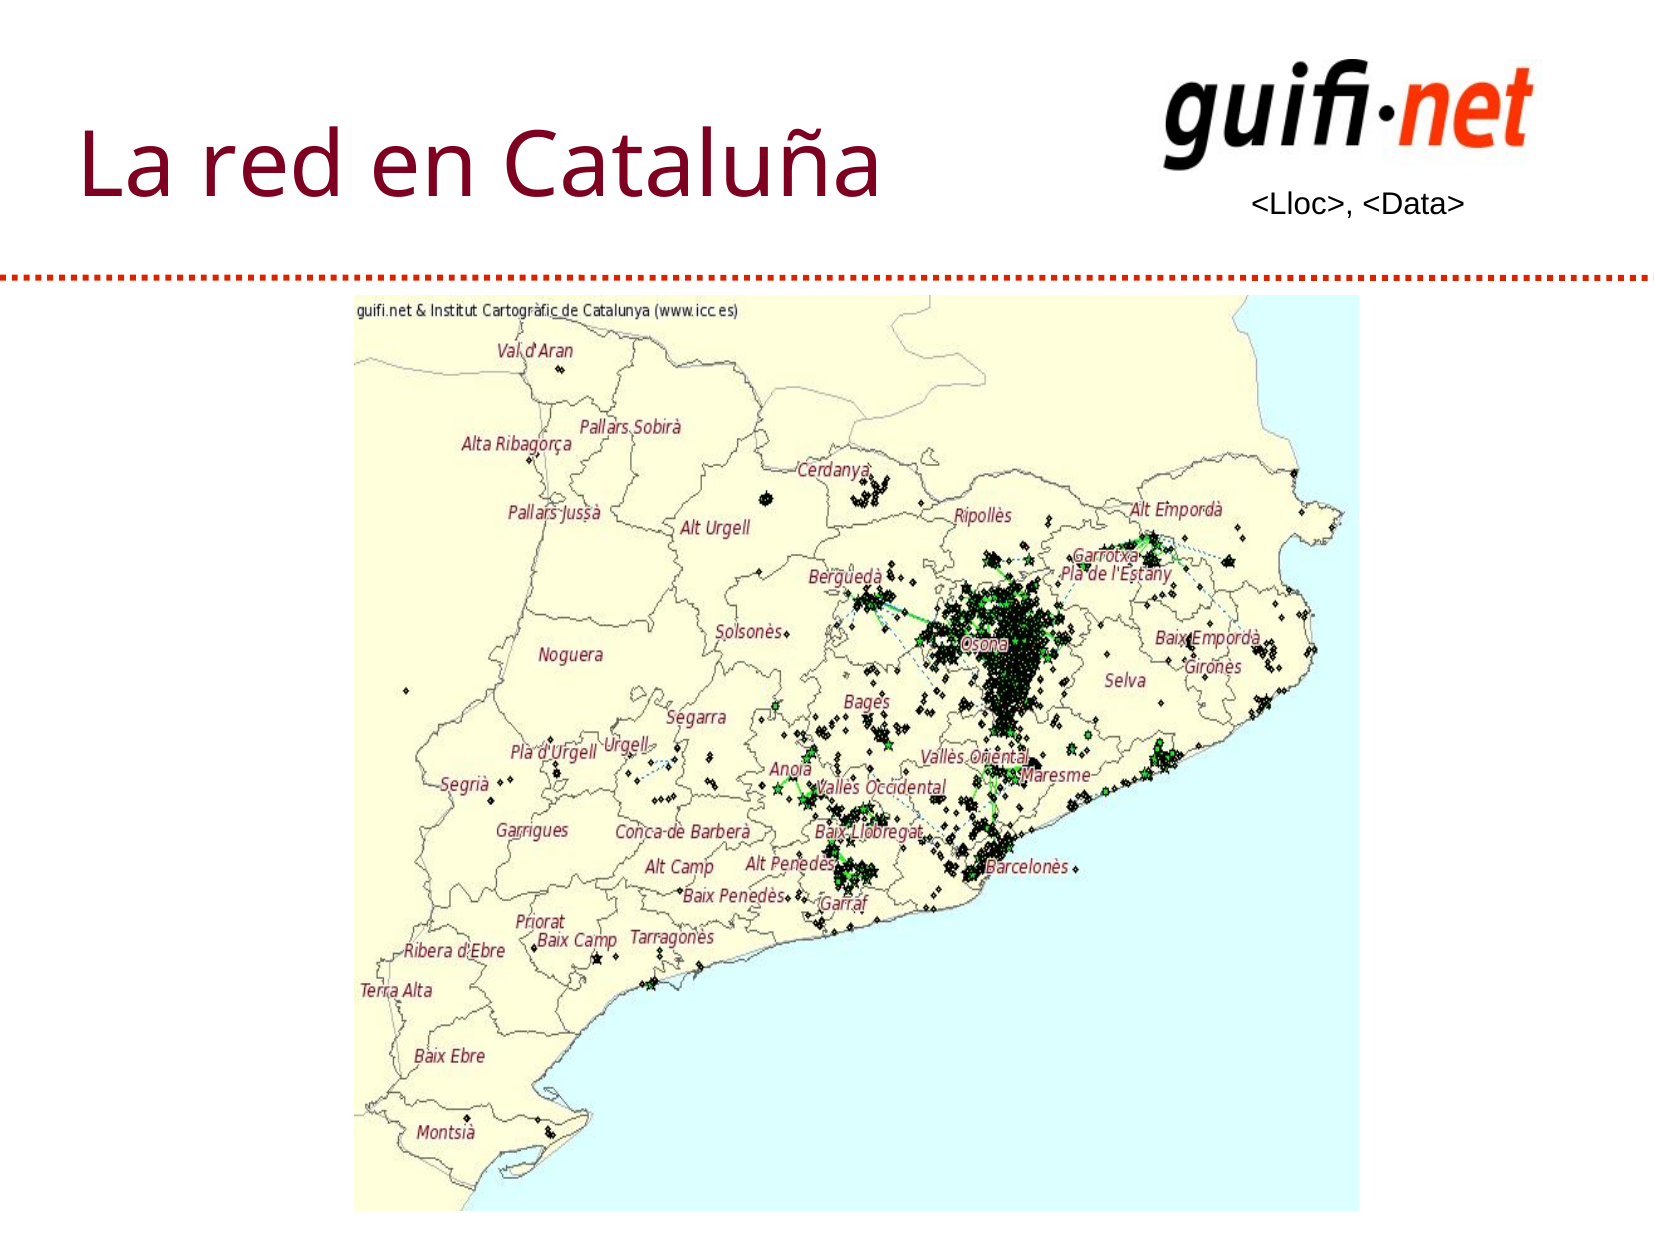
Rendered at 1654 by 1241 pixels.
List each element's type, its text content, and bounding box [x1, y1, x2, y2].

picture [1157, 59, 1542, 172]
picture [354, 295, 1359, 1211]
title La red en Cataluña [76, 59, 1093, 267]
